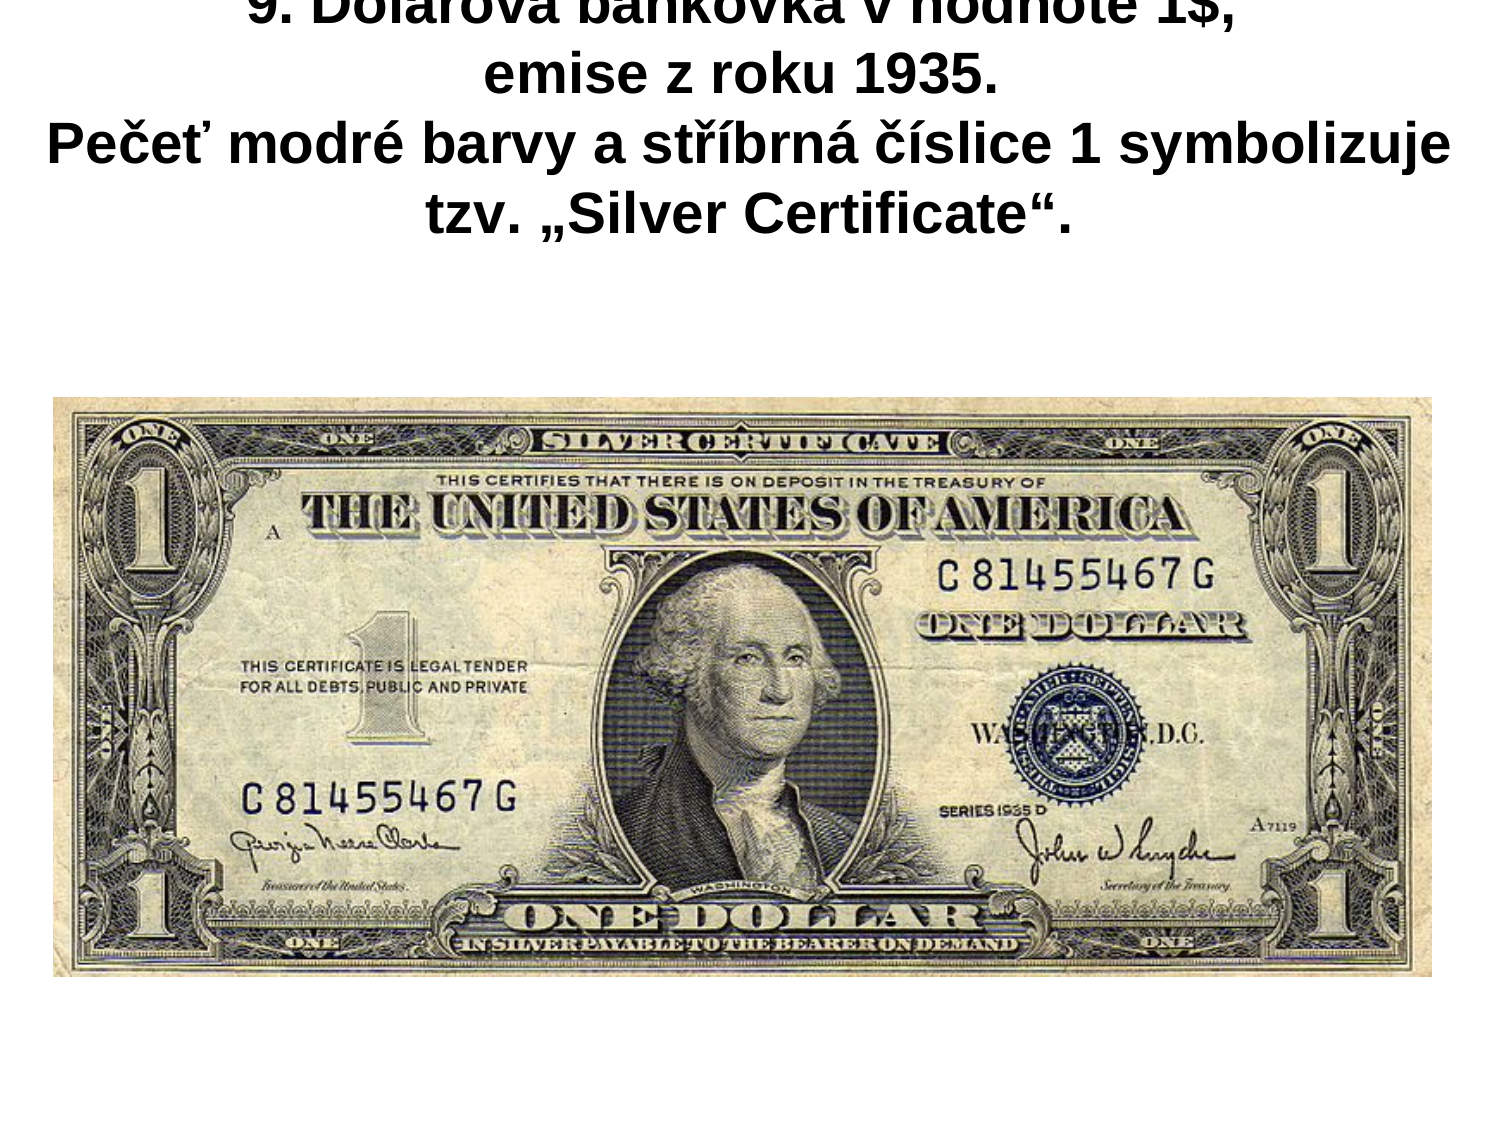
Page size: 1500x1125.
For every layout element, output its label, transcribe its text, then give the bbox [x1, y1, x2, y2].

text_box [53, 397, 1432, 977]
title 9. Dolarová bankovka v hodnotě 1$, emise z roku 1935. Pečeť modré barvy a stříbrná číslice 1 symbolizuje tzv. „Silver Certificate“. [29, 0, 1471, 353]
